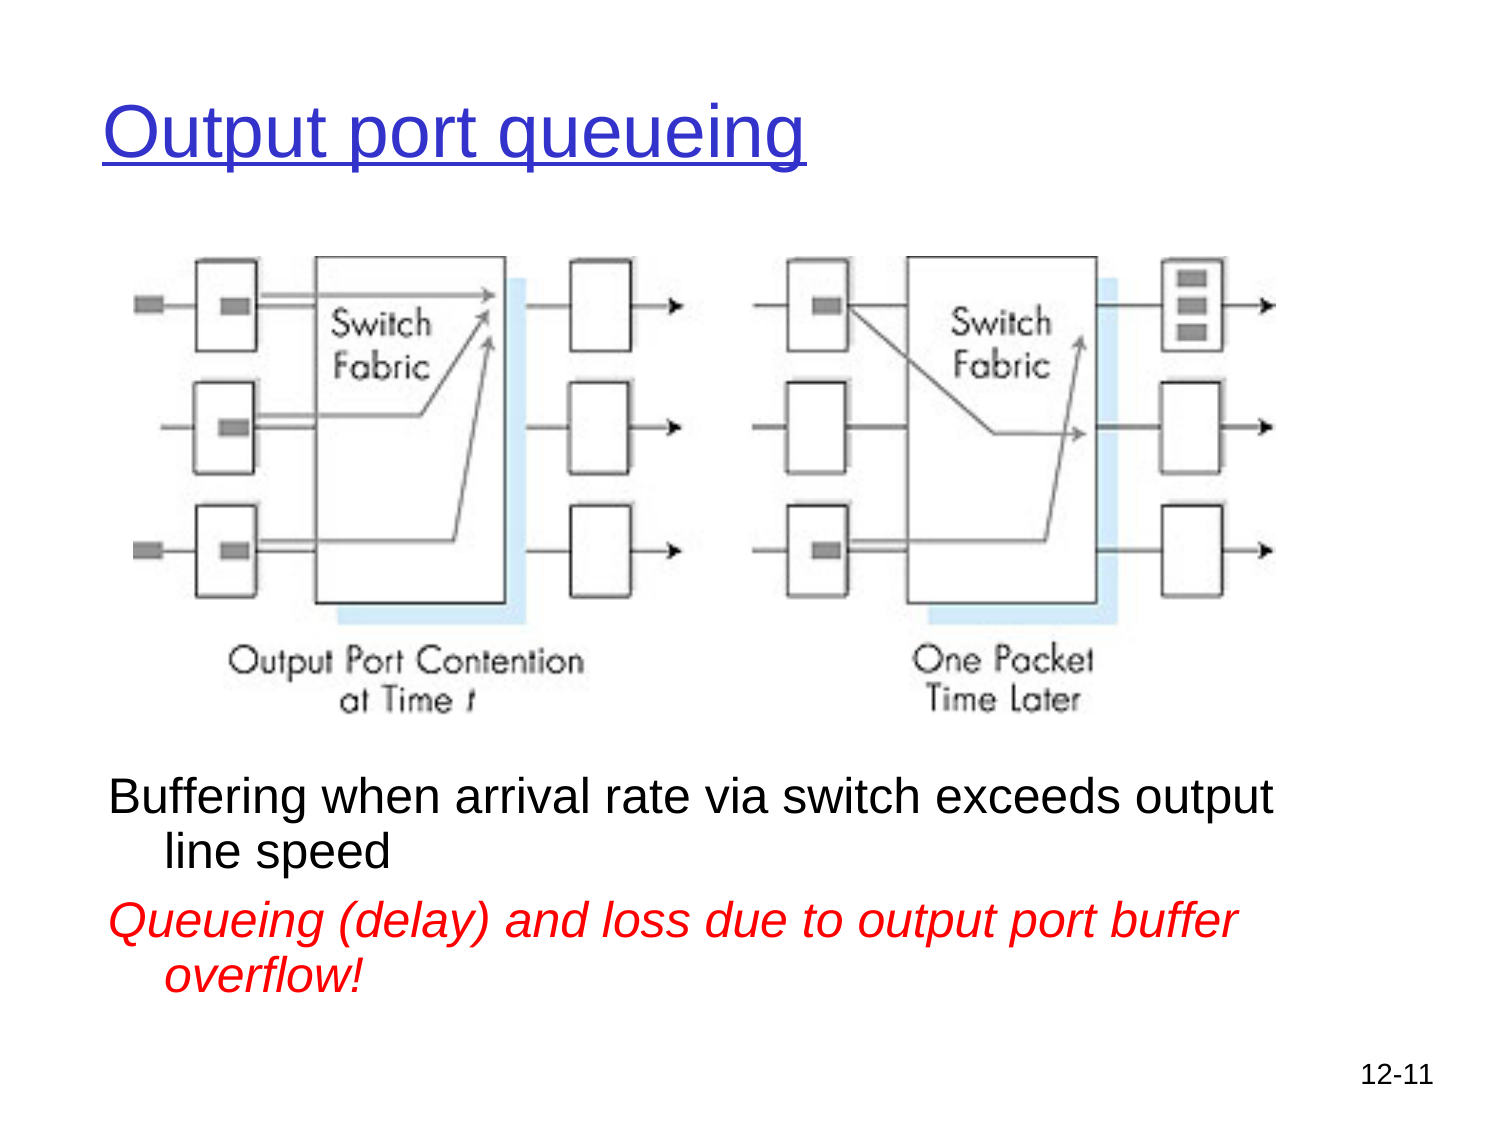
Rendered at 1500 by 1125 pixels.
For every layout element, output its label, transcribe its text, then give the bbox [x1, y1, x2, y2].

title Output port queueing [87, 37, 1363, 225]
picture [133, 256, 1276, 723]
list Buffering when arrival rate via switch exceeds output line speed Queueing (delay) and loss due to output port buffer overflow! [93, 760, 1369, 1012]
